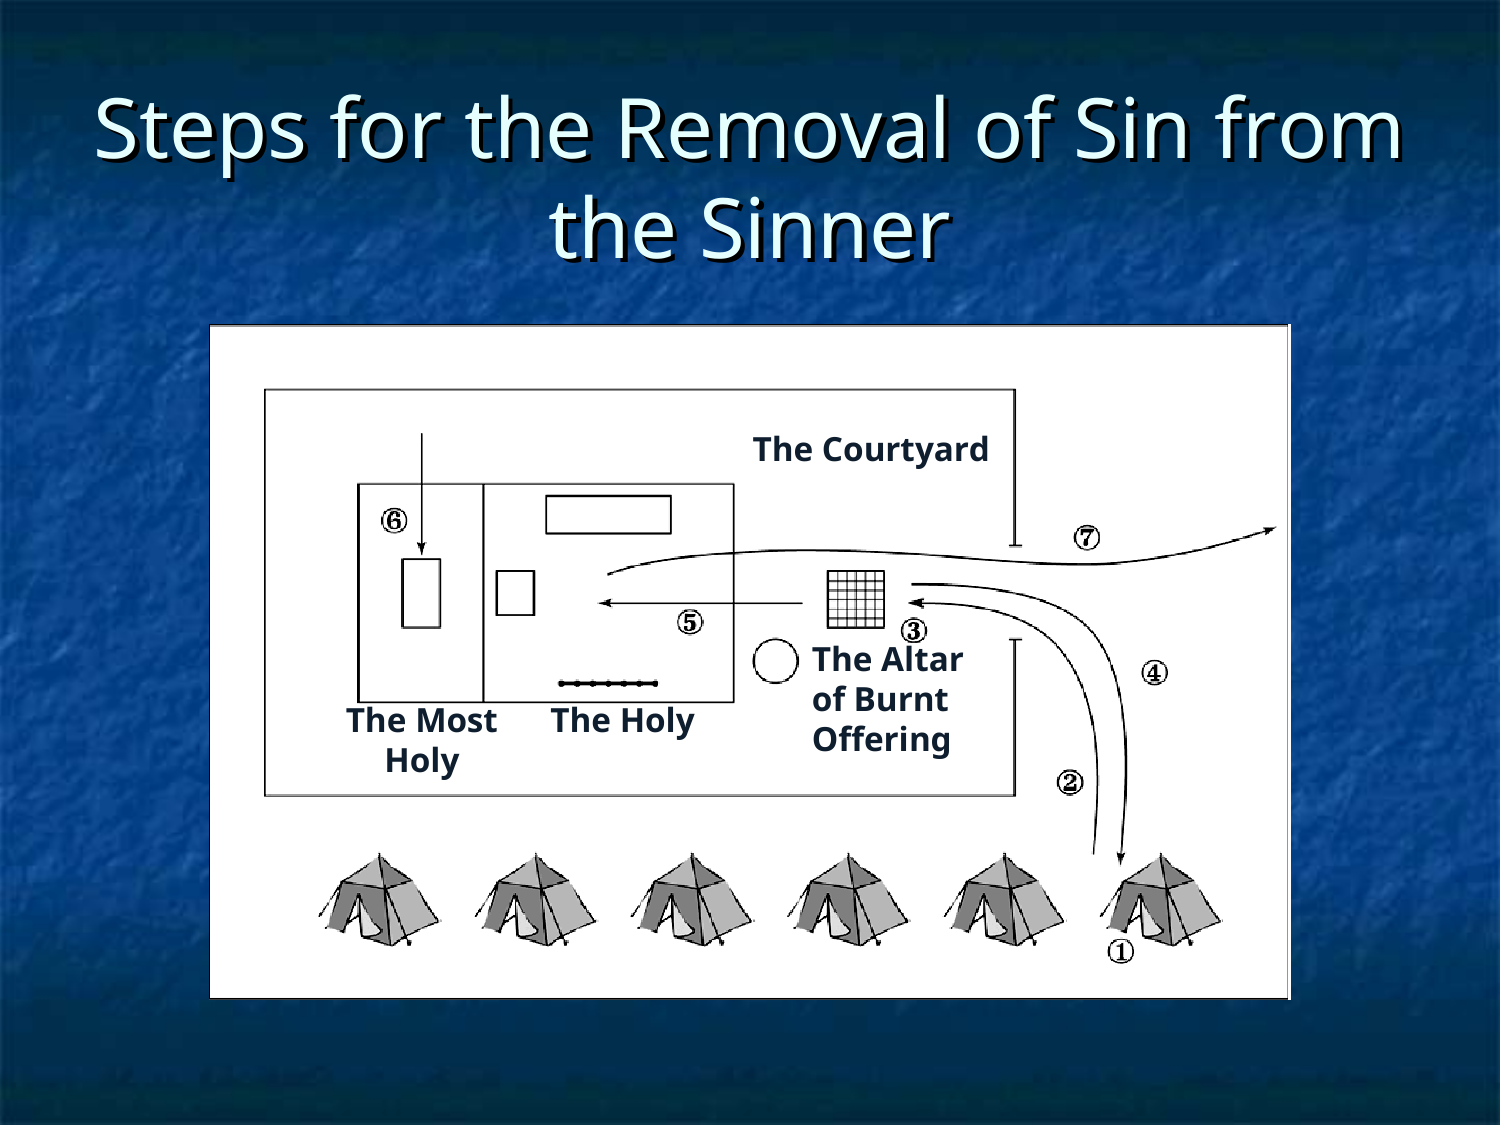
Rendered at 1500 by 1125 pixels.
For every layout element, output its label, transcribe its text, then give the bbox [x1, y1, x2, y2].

title Steps for the Removal of Sin from the Sinner [75, 62, 1426, 288]
text_box The Most Holy [318, 691, 526, 787]
picture [0, 0, 1500, 1125]
text_box The Altar of Burnt Offering [797, 630, 999, 767]
text_box The Holy [535, 691, 711, 747]
text_box The Courtyard [737, 420, 1006, 477]
